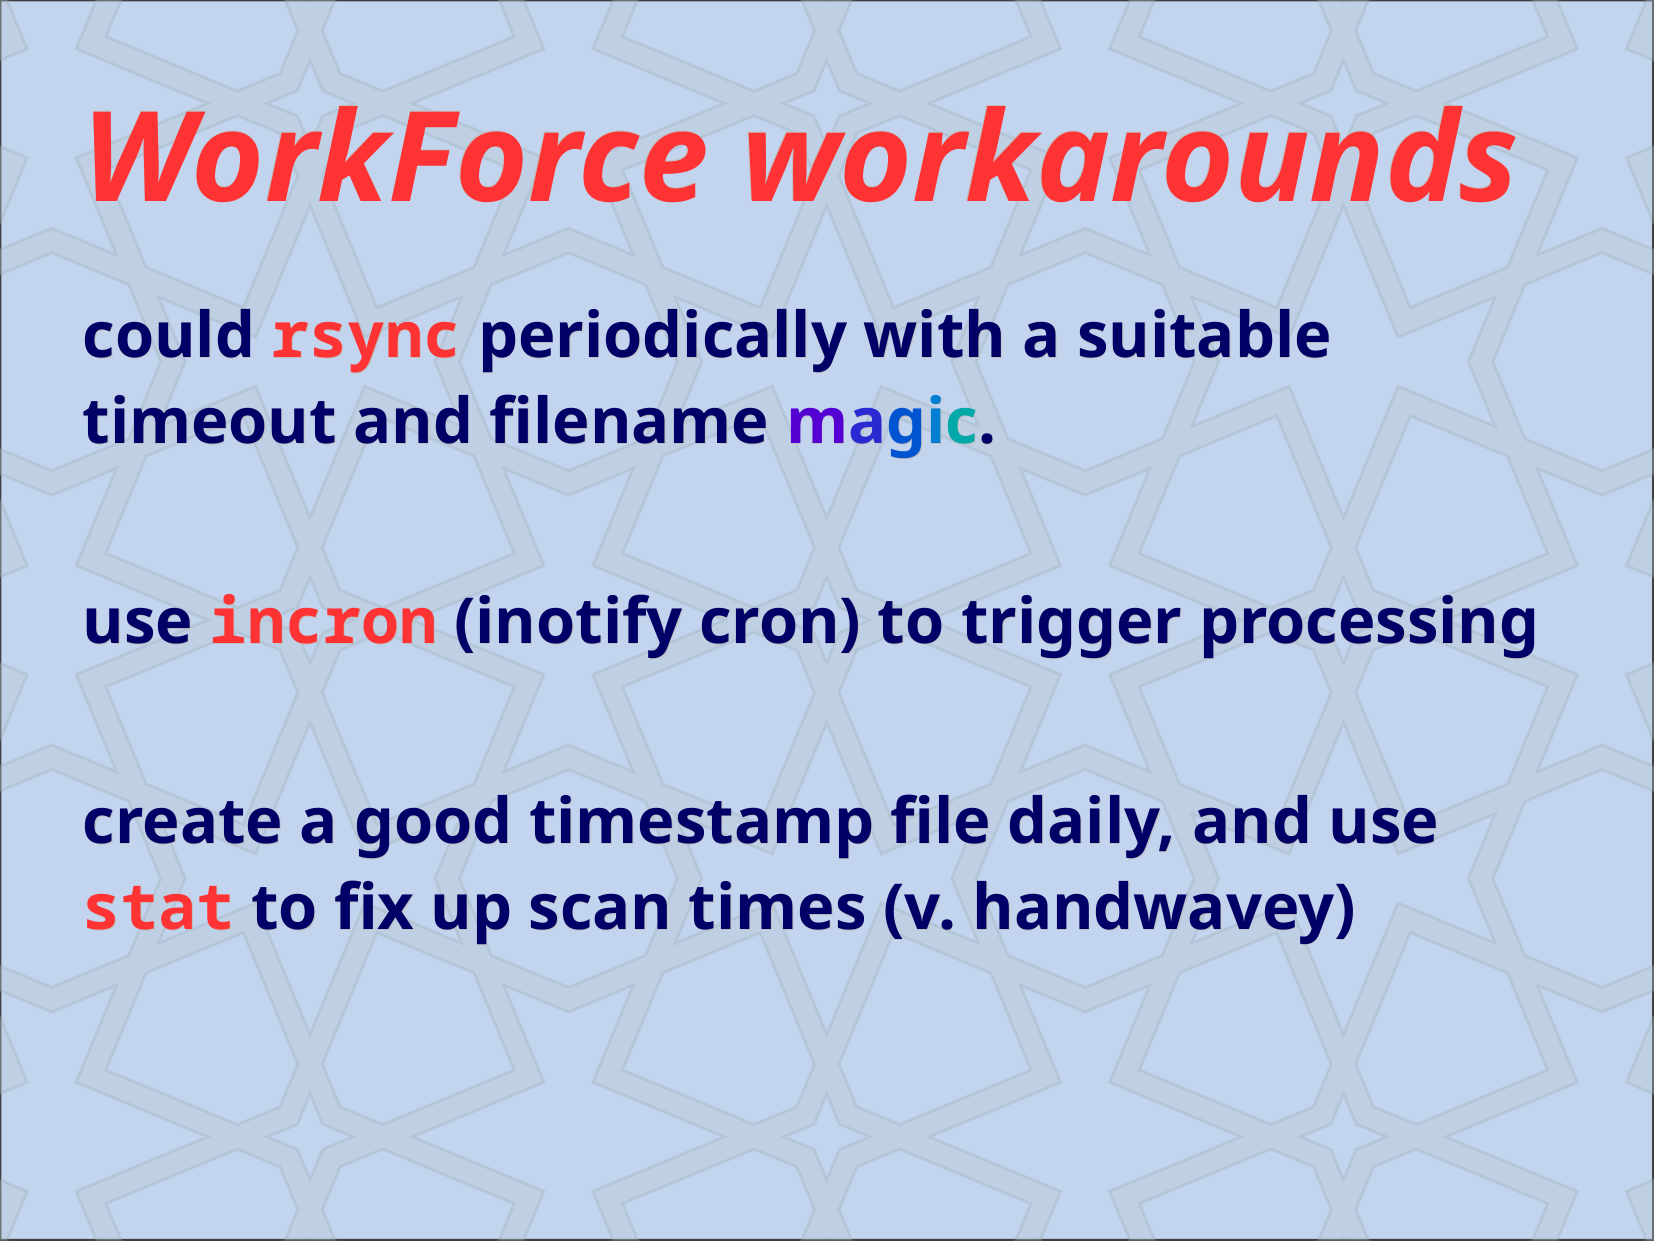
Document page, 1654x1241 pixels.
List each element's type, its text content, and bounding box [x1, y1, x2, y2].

title WorkForce workarounds [82, 49, 1571, 257]
list could rsync periodically with a suitable timeout and filename magic. use incron (inotify cron) to trigger processing create a good timestamp file daily, and use stat to fix up scan times (v. handwavey) [82, 290, 1571, 1010]
